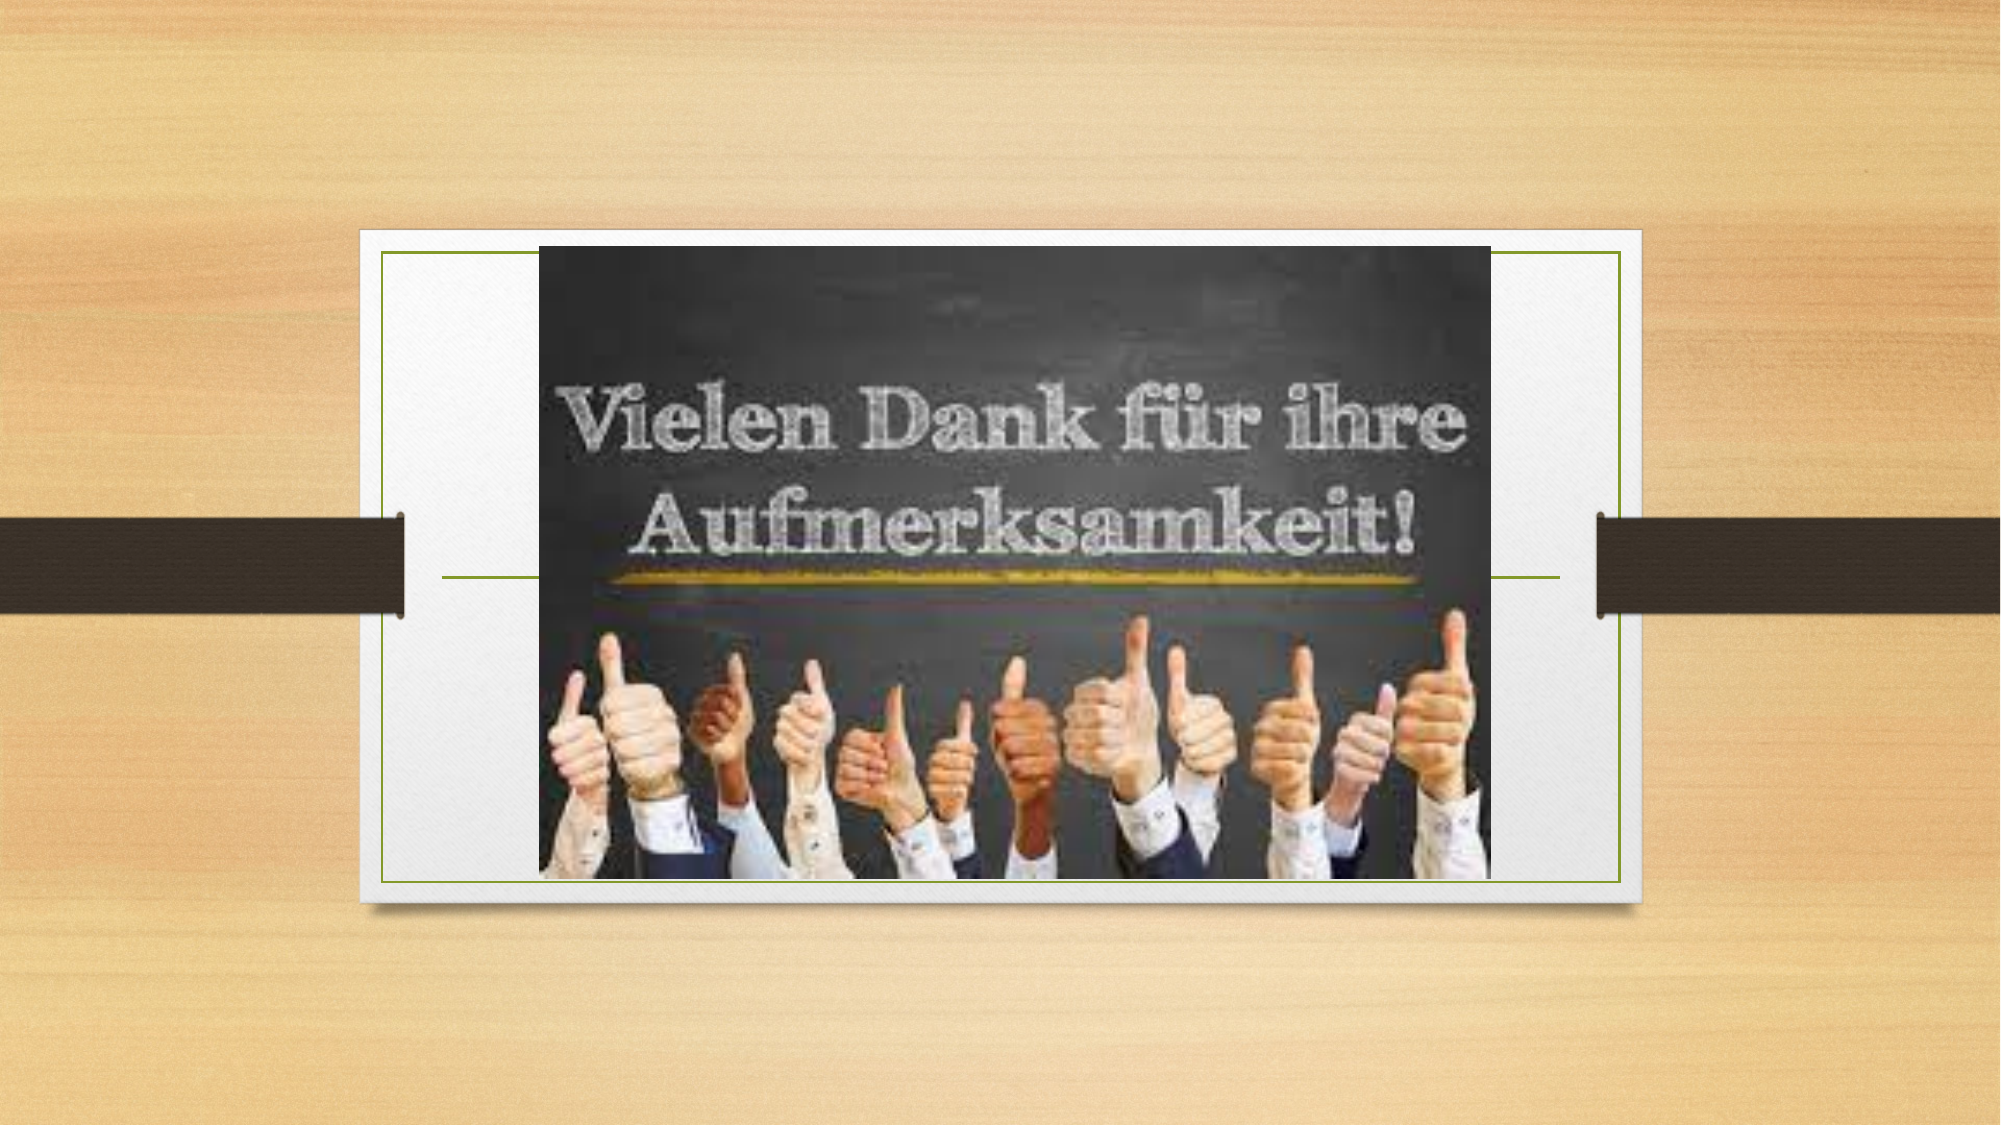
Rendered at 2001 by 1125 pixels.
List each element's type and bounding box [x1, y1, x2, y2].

picture [539, 246, 1491, 879]
title [441, 0, 1560, 621]
